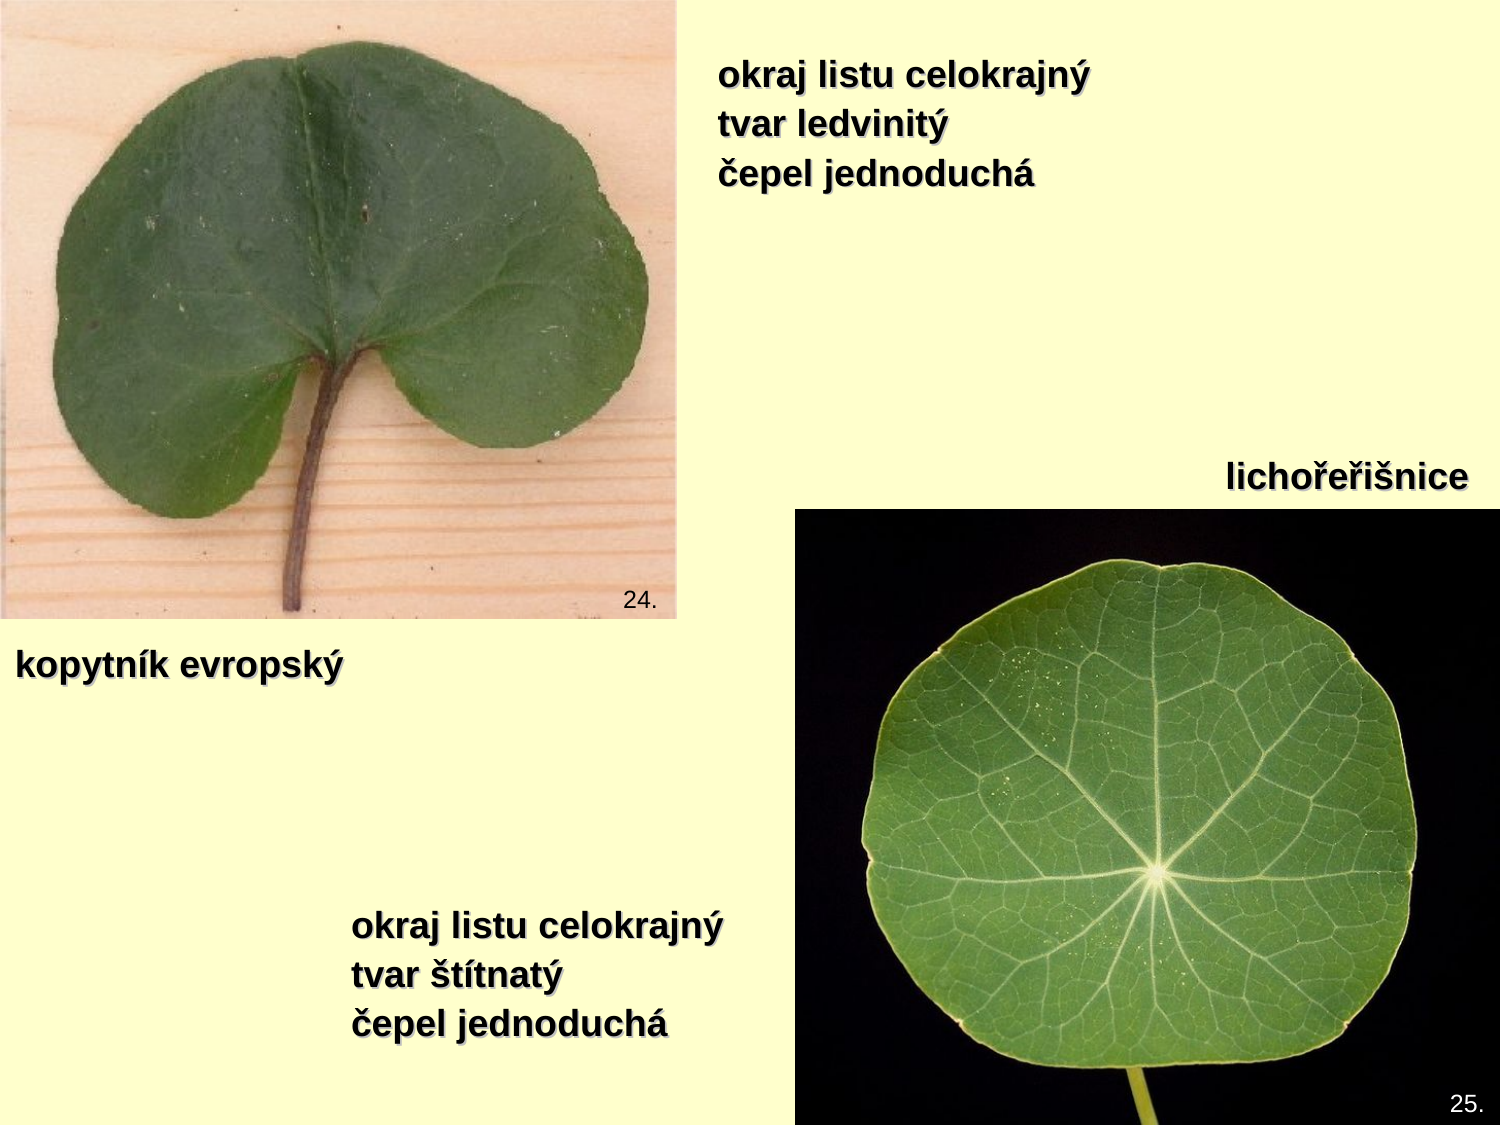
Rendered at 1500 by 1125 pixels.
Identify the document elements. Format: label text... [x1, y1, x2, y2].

picture [795, 509, 1500, 1125]
text_box lichořeřišnice [1210, 444, 1495, 505]
text_box okraj listu celokrajný tvar štítnatý čepel jednoduchá [336, 893, 786, 1052]
text_box 25. [1435, 1079, 1500, 1125]
text_box kopytník evropský [0, 632, 508, 693]
text_box 24. [608, 576, 703, 622]
picture [0, 0, 677, 619]
text_box okraj listu celokrajný tvar ledvinitý čepel jednoduchá [702, 42, 1152, 202]
